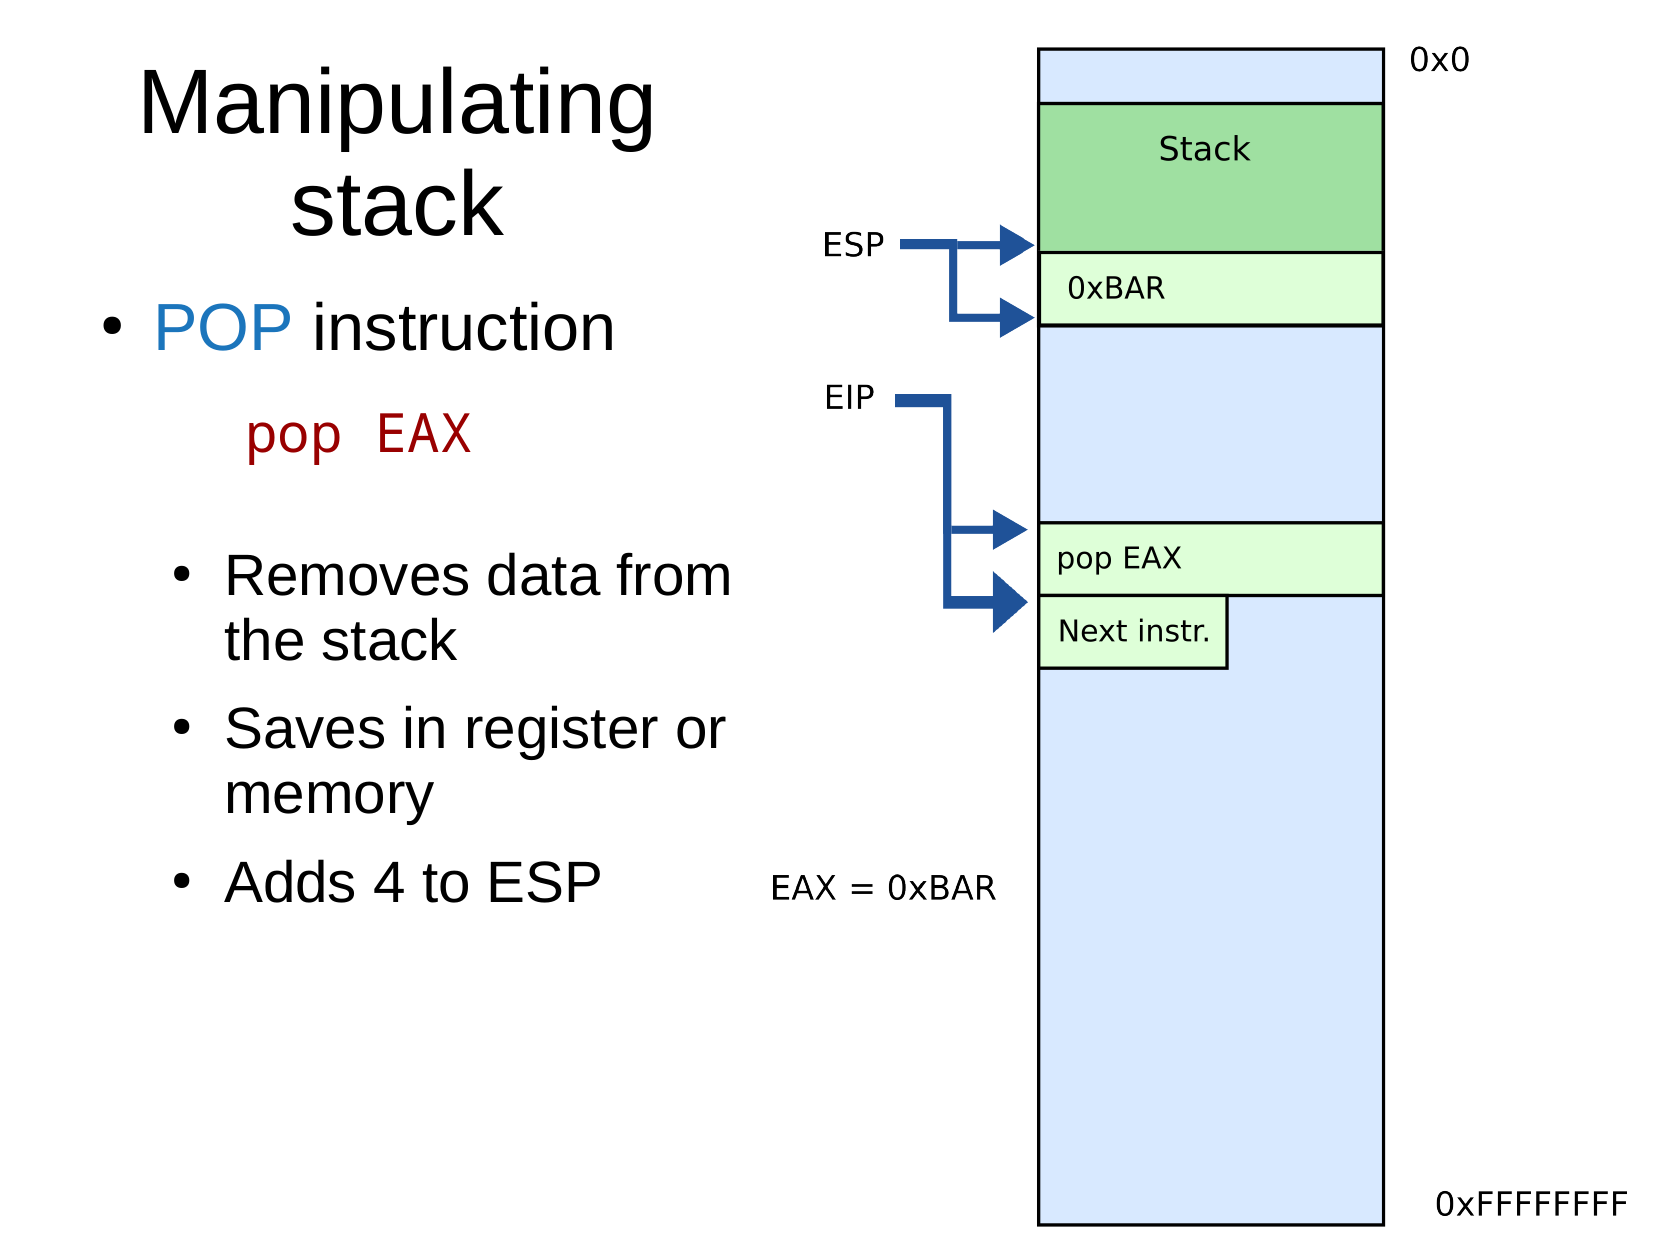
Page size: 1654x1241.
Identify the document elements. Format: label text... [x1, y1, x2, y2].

picture [773, 37, 1627, 1237]
list POP instruction pop EAX Removes data from the stack Saves in register or memory Adds 4 to ESP [82, 290, 751, 1109]
title Manipulating stack [82, 49, 713, 257]
